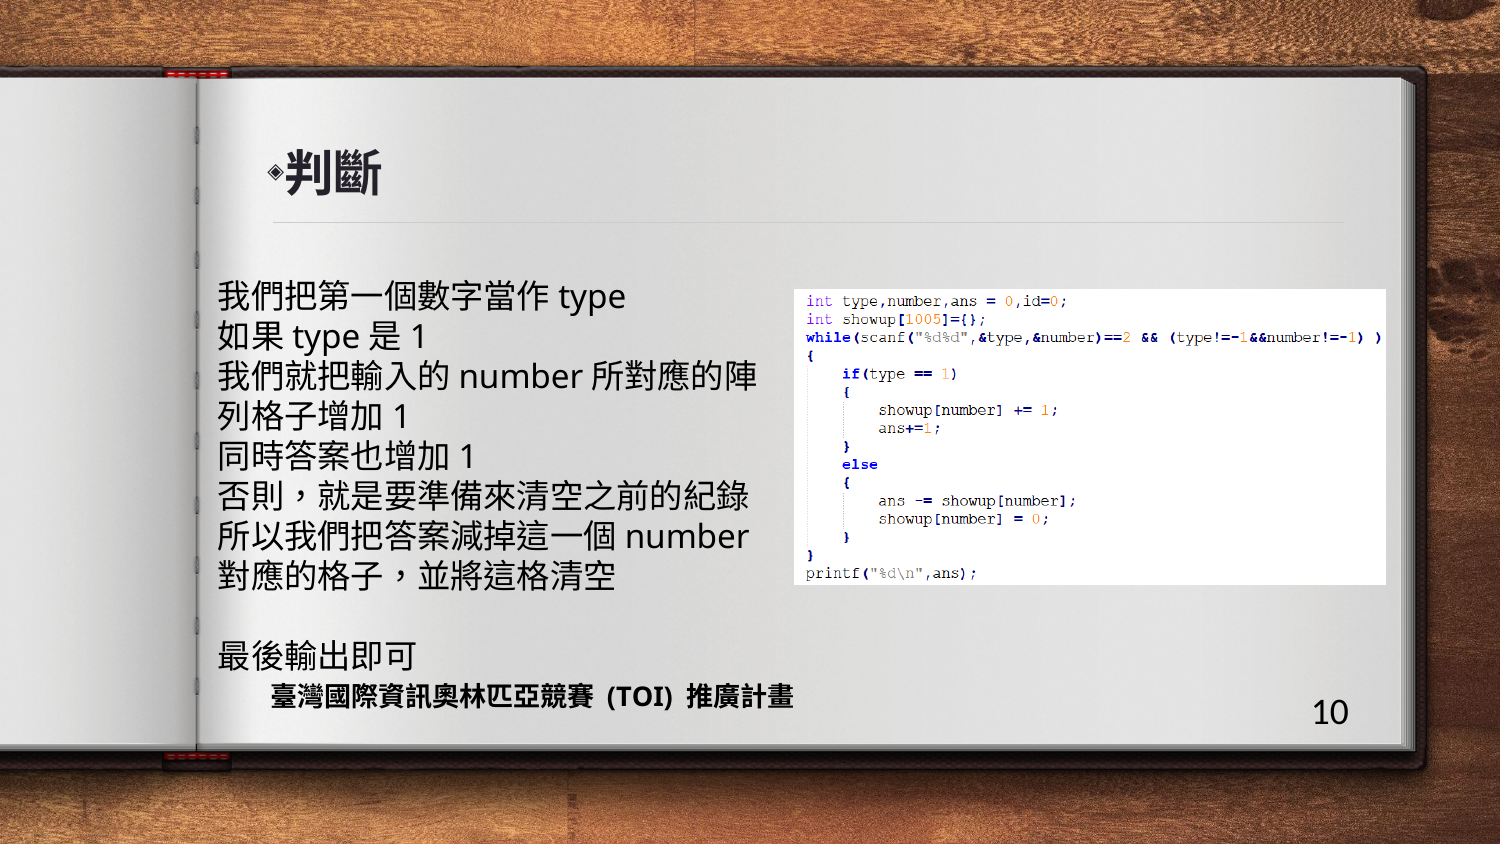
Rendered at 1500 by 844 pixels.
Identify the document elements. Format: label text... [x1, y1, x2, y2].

text_box 我們把第一個數字當作type 如果type是1 我們就把輸入的number所對應的陣列格子增加1 同時答案也增加1 否則，就是要準備來清空之前的紀錄 所以我們把答案減掉這一個number對應的格子，並將這格清空 最後輸出即可 [202, 268, 795, 688]
picture [794, 289, 1386, 585]
list 判斷 [252, 126, 1194, 216]
text_box [1295, 672, 1386, 737]
